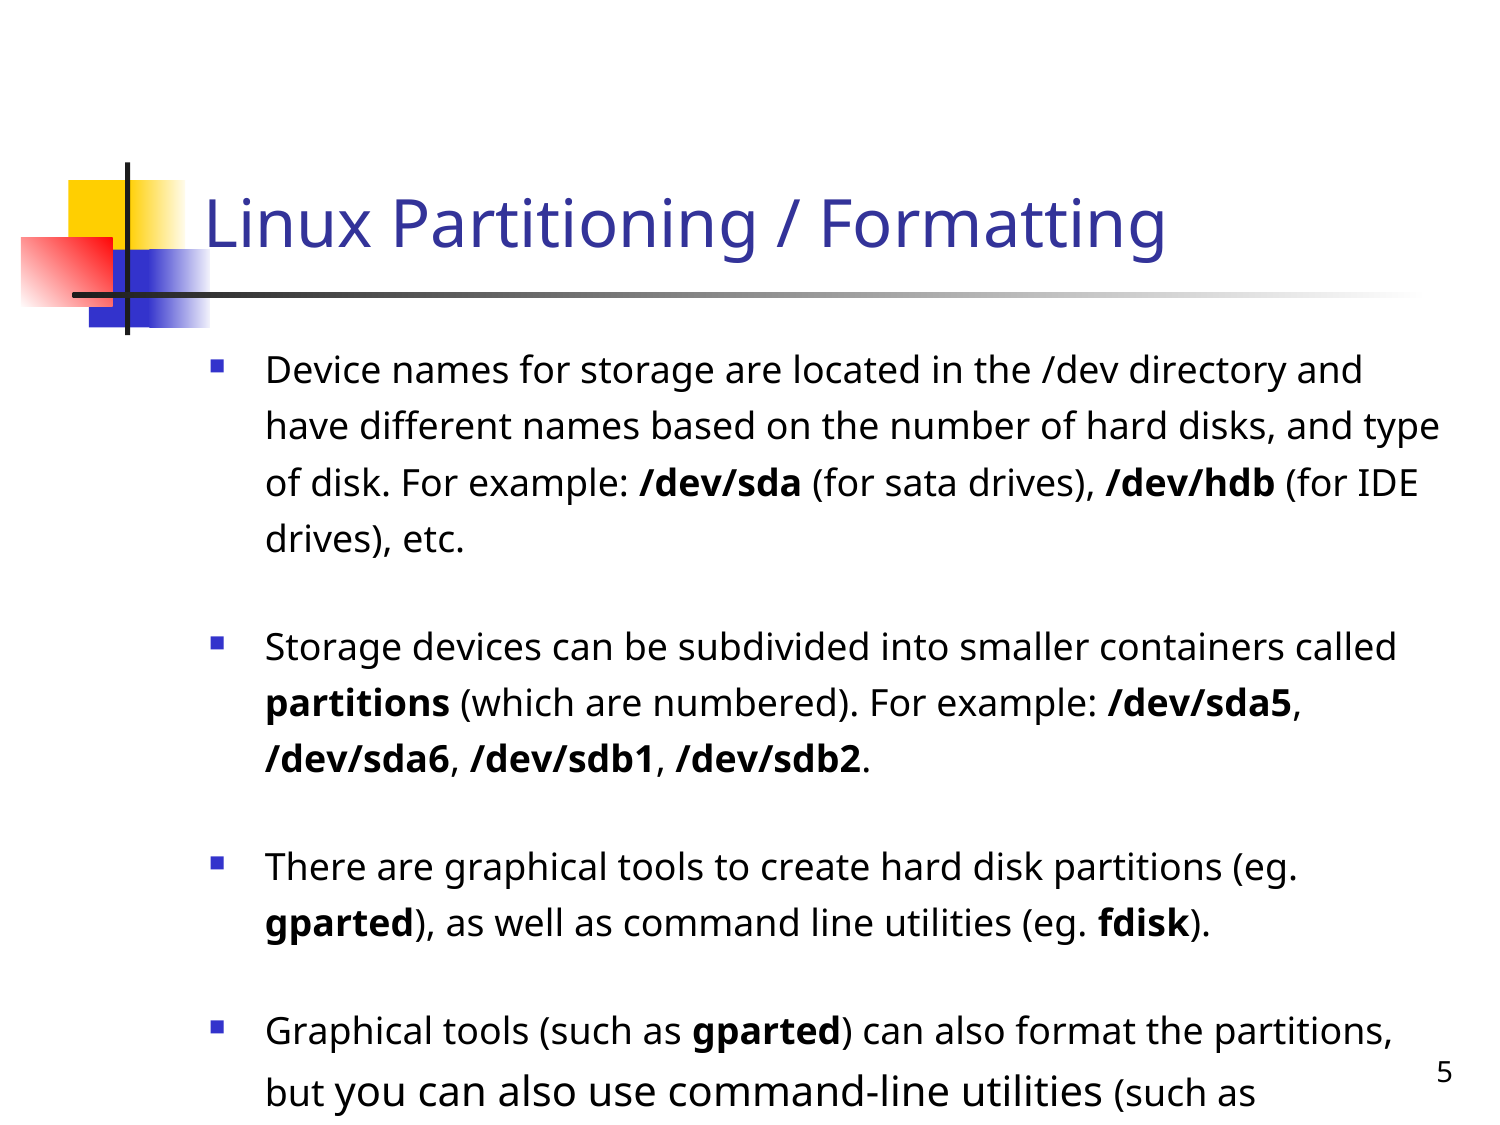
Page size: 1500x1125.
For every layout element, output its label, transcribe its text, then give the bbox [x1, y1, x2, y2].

title Linux Partitioning / Formatting [188, 35, 1468, 276]
list Device names for storage are located in the /dev directory and have different names based on the number of hard disks, and type of disk. For example: /dev/sda (for sata drives), /dev/hdb (for IDE drives), etc. Storage devices can be subdivided into smaller containers called partitions (which are numbered). For example: /dev/sda5, /dev/sda6, /dev/sdb1, /dev/sdb2. There are graphical tools to create hard disk partitions (eg. gparted), as well as command line utilities (eg. fdisk). Graphical tools (such as gparted) can also format the partitions, but you can also use command-line utilities (such as mkfs.ext2, mkfs.ext3, mkfs.ext4) [193, 331, 1469, 1078]
